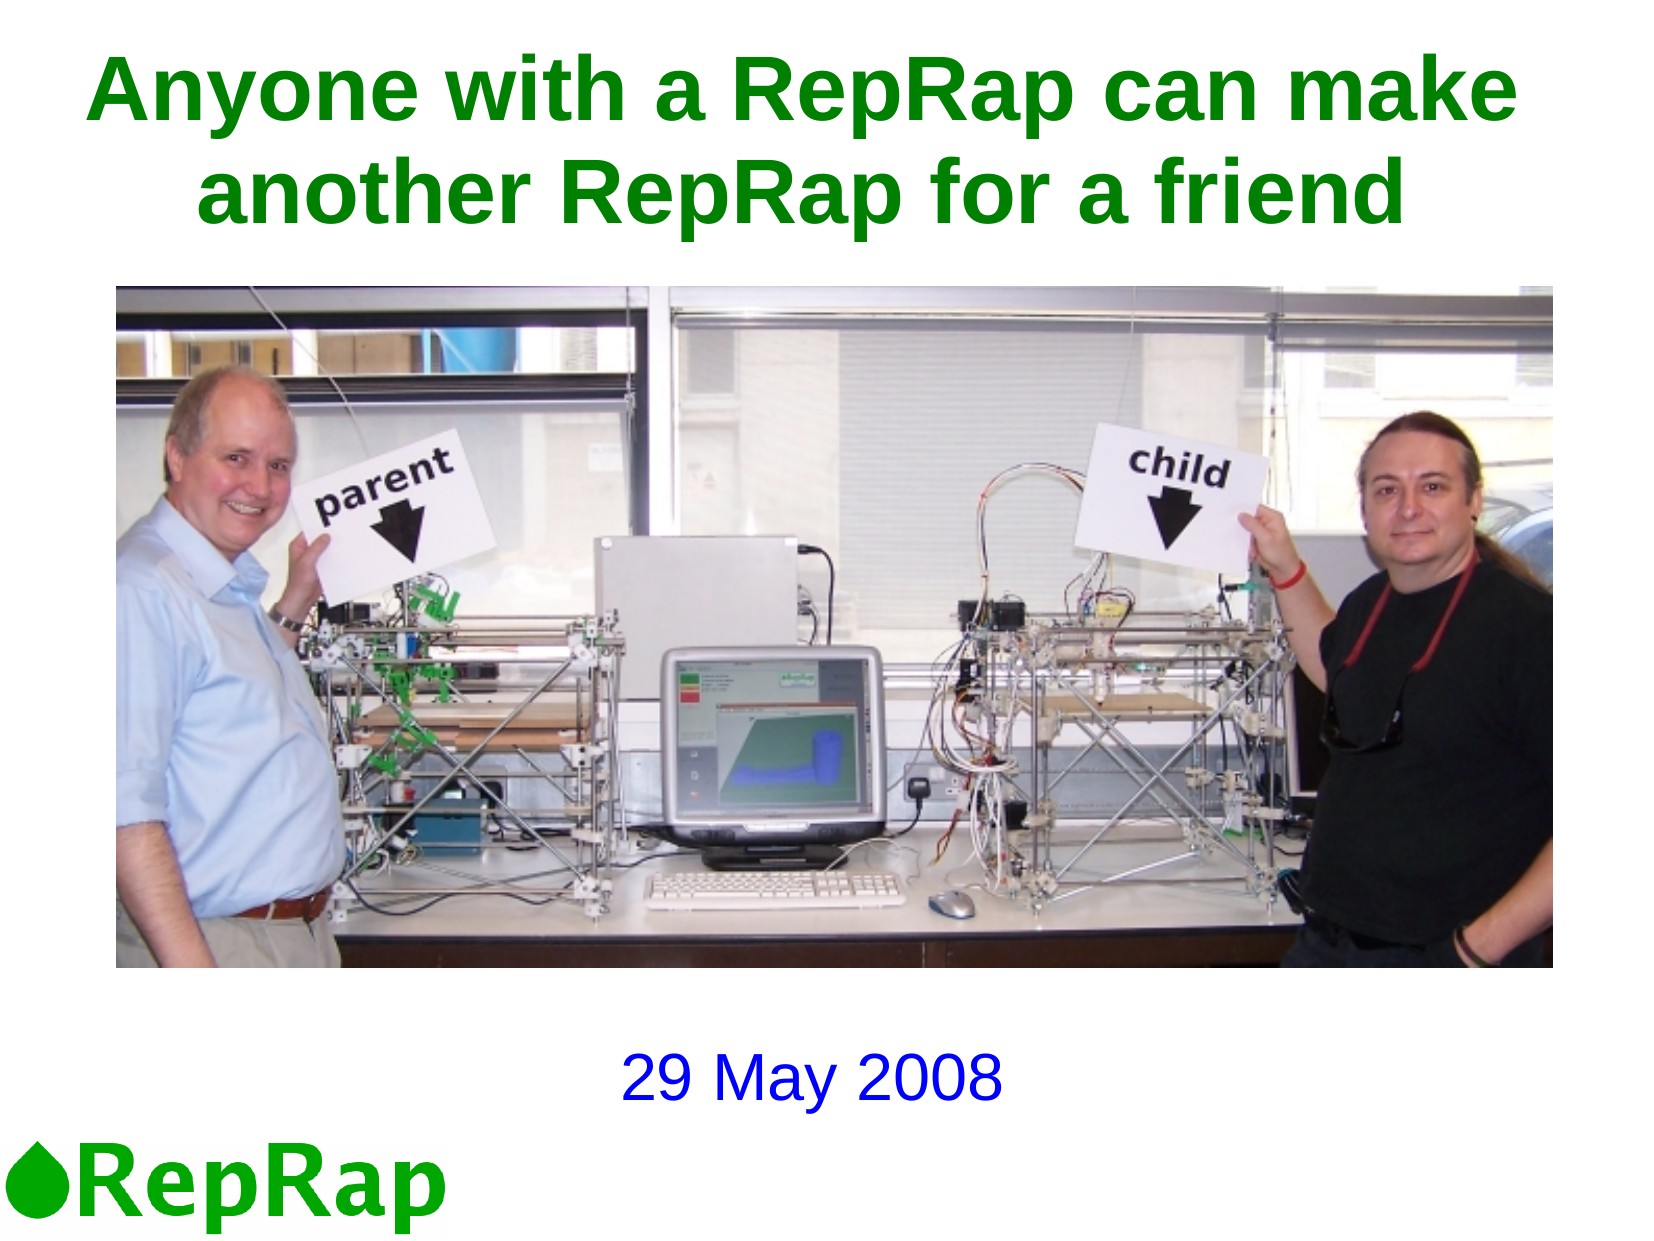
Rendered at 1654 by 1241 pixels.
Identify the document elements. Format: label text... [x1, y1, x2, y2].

title Anyone with a RepRap can make another RepRap for a friend [59, 21, 1548, 259]
text_box 29 May 2008 [620, 974, 1654, 1182]
picture [0, 1137, 451, 1240]
picture [116, 286, 1553, 968]
